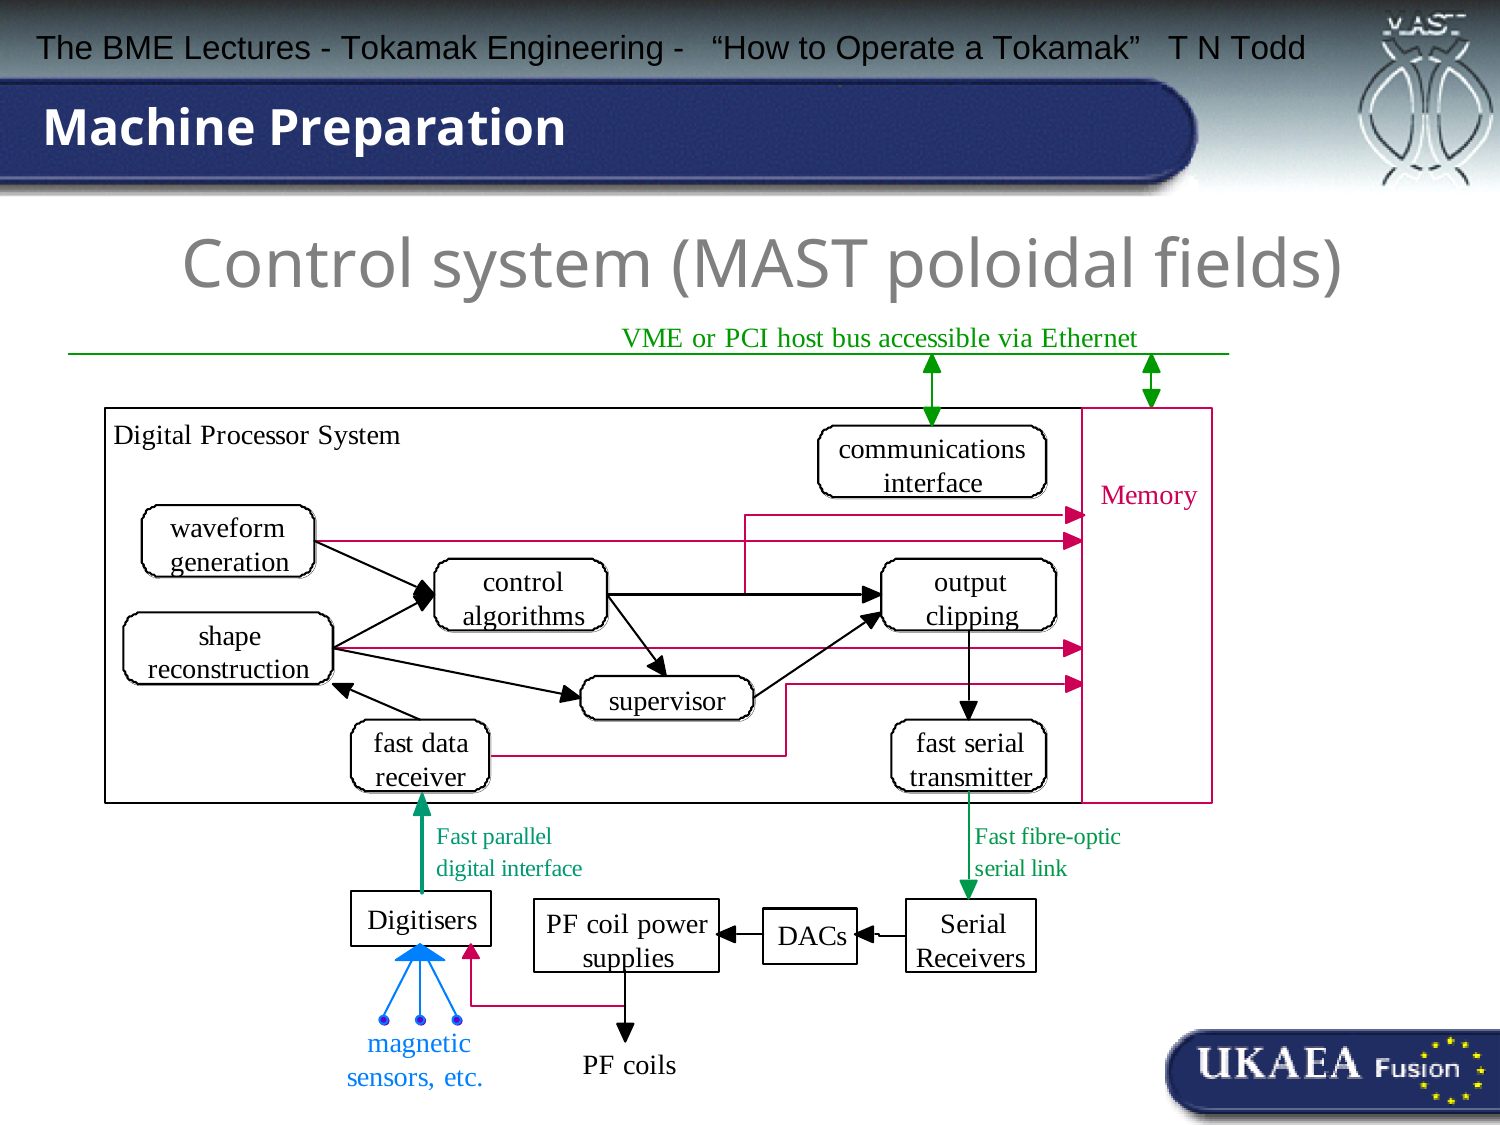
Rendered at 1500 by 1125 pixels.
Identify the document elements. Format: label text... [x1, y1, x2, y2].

text_box The BME Lectures - Tokamak Engineering - “How to Operate a Tokamak” T N Todd [0, 18, 1323, 60]
text_box Control system (MAST poloidal fields) [167, 212, 1359, 309]
picture [1263, 1029, 1500, 1125]
text_box Machine Preparation [27, 88, 583, 164]
chart [42, 294, 1263, 1125]
picture [0, 0, 1500, 202]
